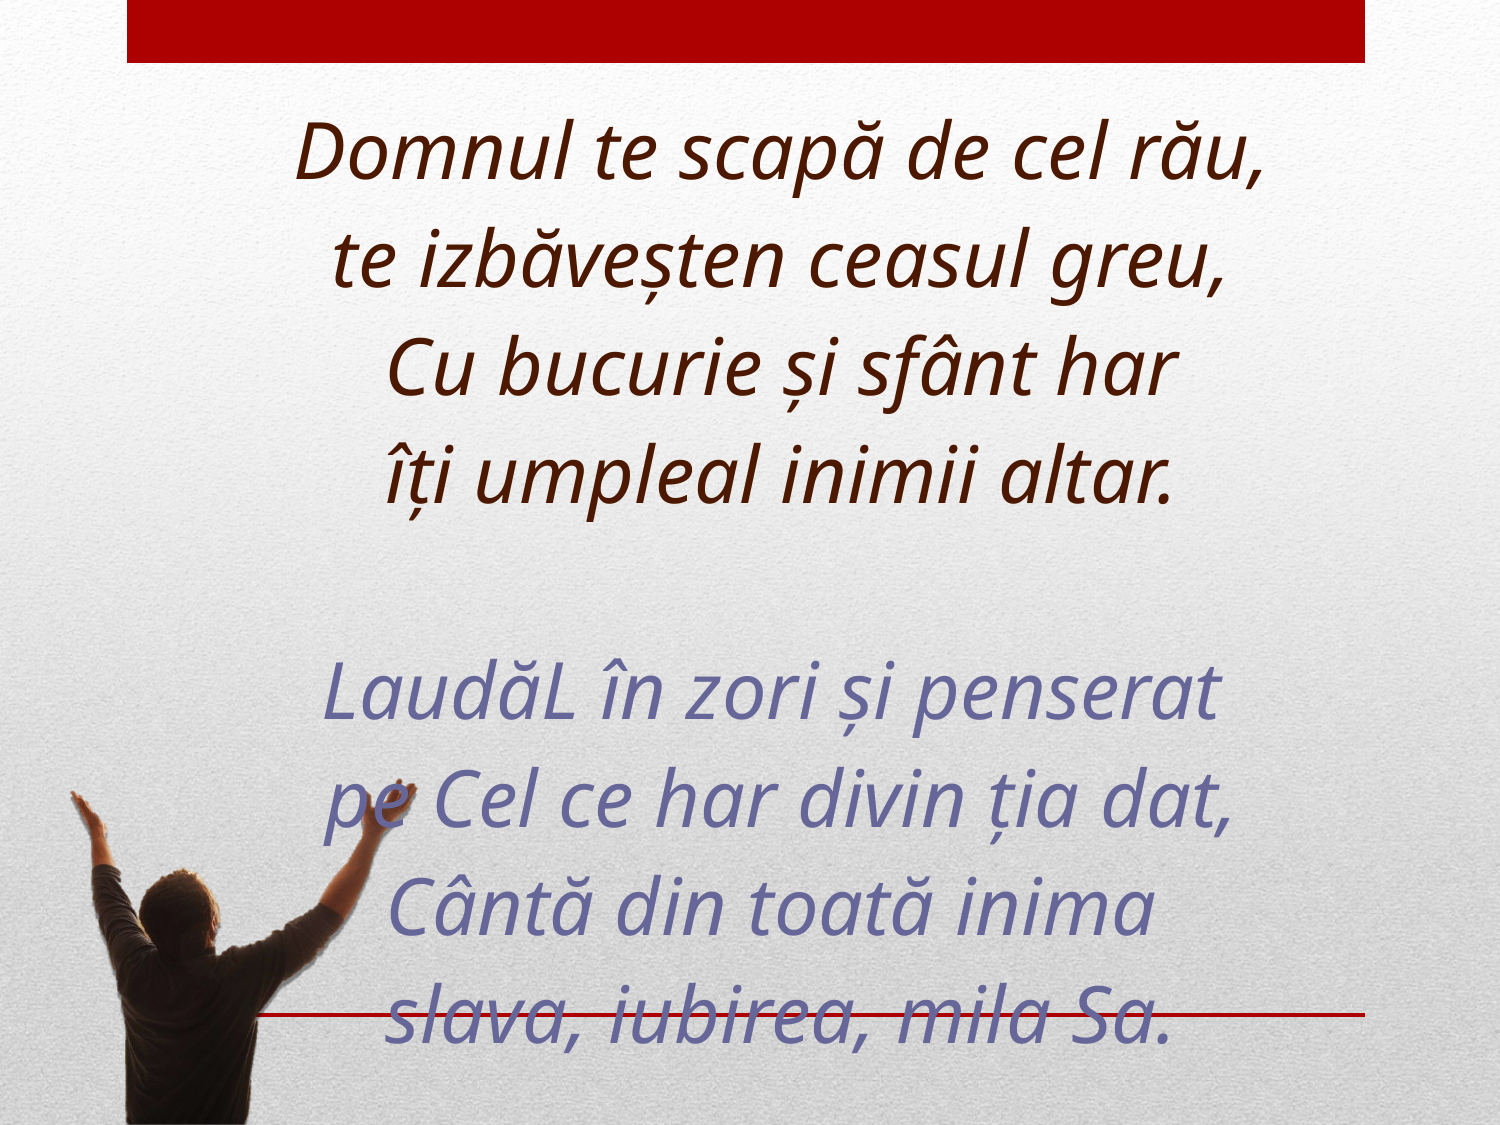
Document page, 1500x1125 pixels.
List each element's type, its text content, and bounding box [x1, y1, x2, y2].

picture [0, 0, 1500, 1125]
text_box Domnul te scapă de cel rău, te izbăveşte­n ceasul greu, Cu bucurie şi sfânt har îţi umple­al inimii altar. Laudă­L în zori şi pe­nserat pe Cel ce har divin ţi­a dat, Cântă din toată inima slava, iubirea, mila Sa. [258, 87, 1306, 973]
